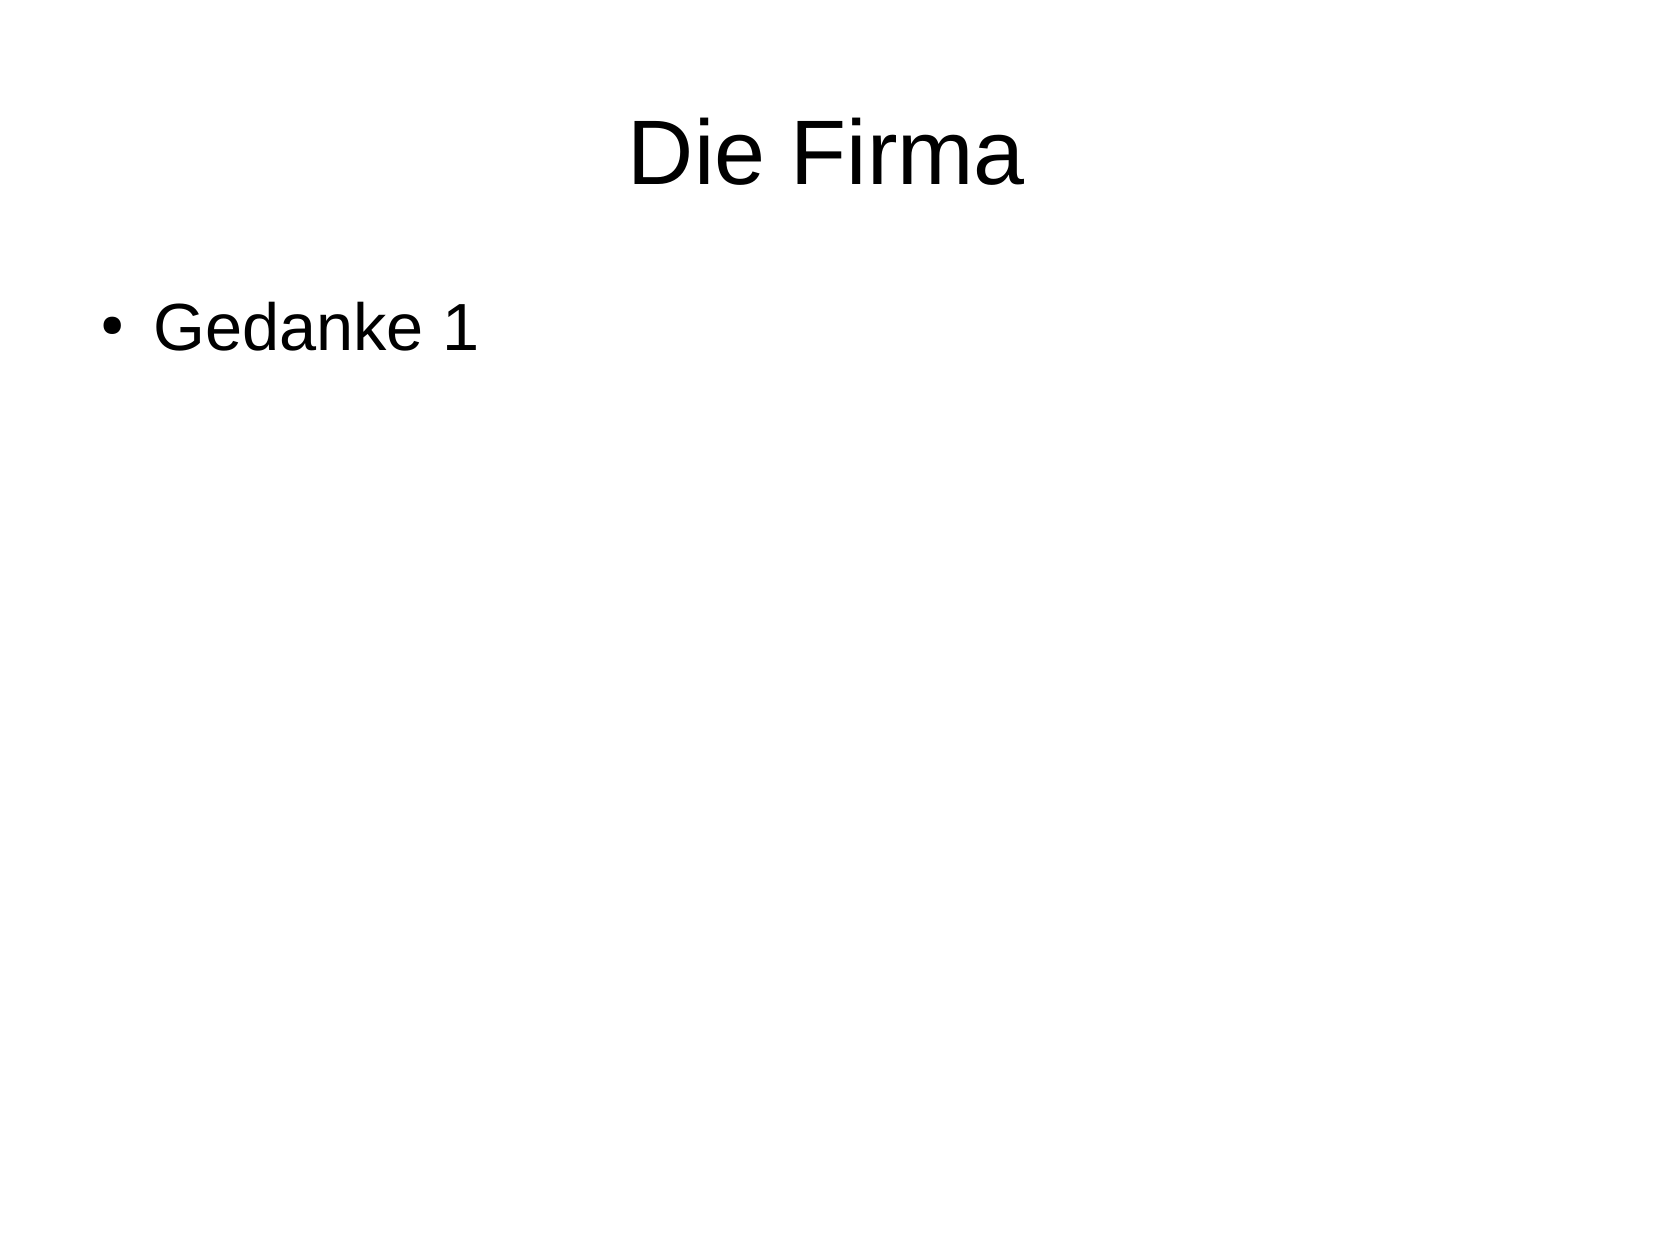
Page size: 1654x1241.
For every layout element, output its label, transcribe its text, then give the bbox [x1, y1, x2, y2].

list Gedanke 1 [82, 290, 1571, 1094]
title Die Firma [82, 56, 1571, 250]
